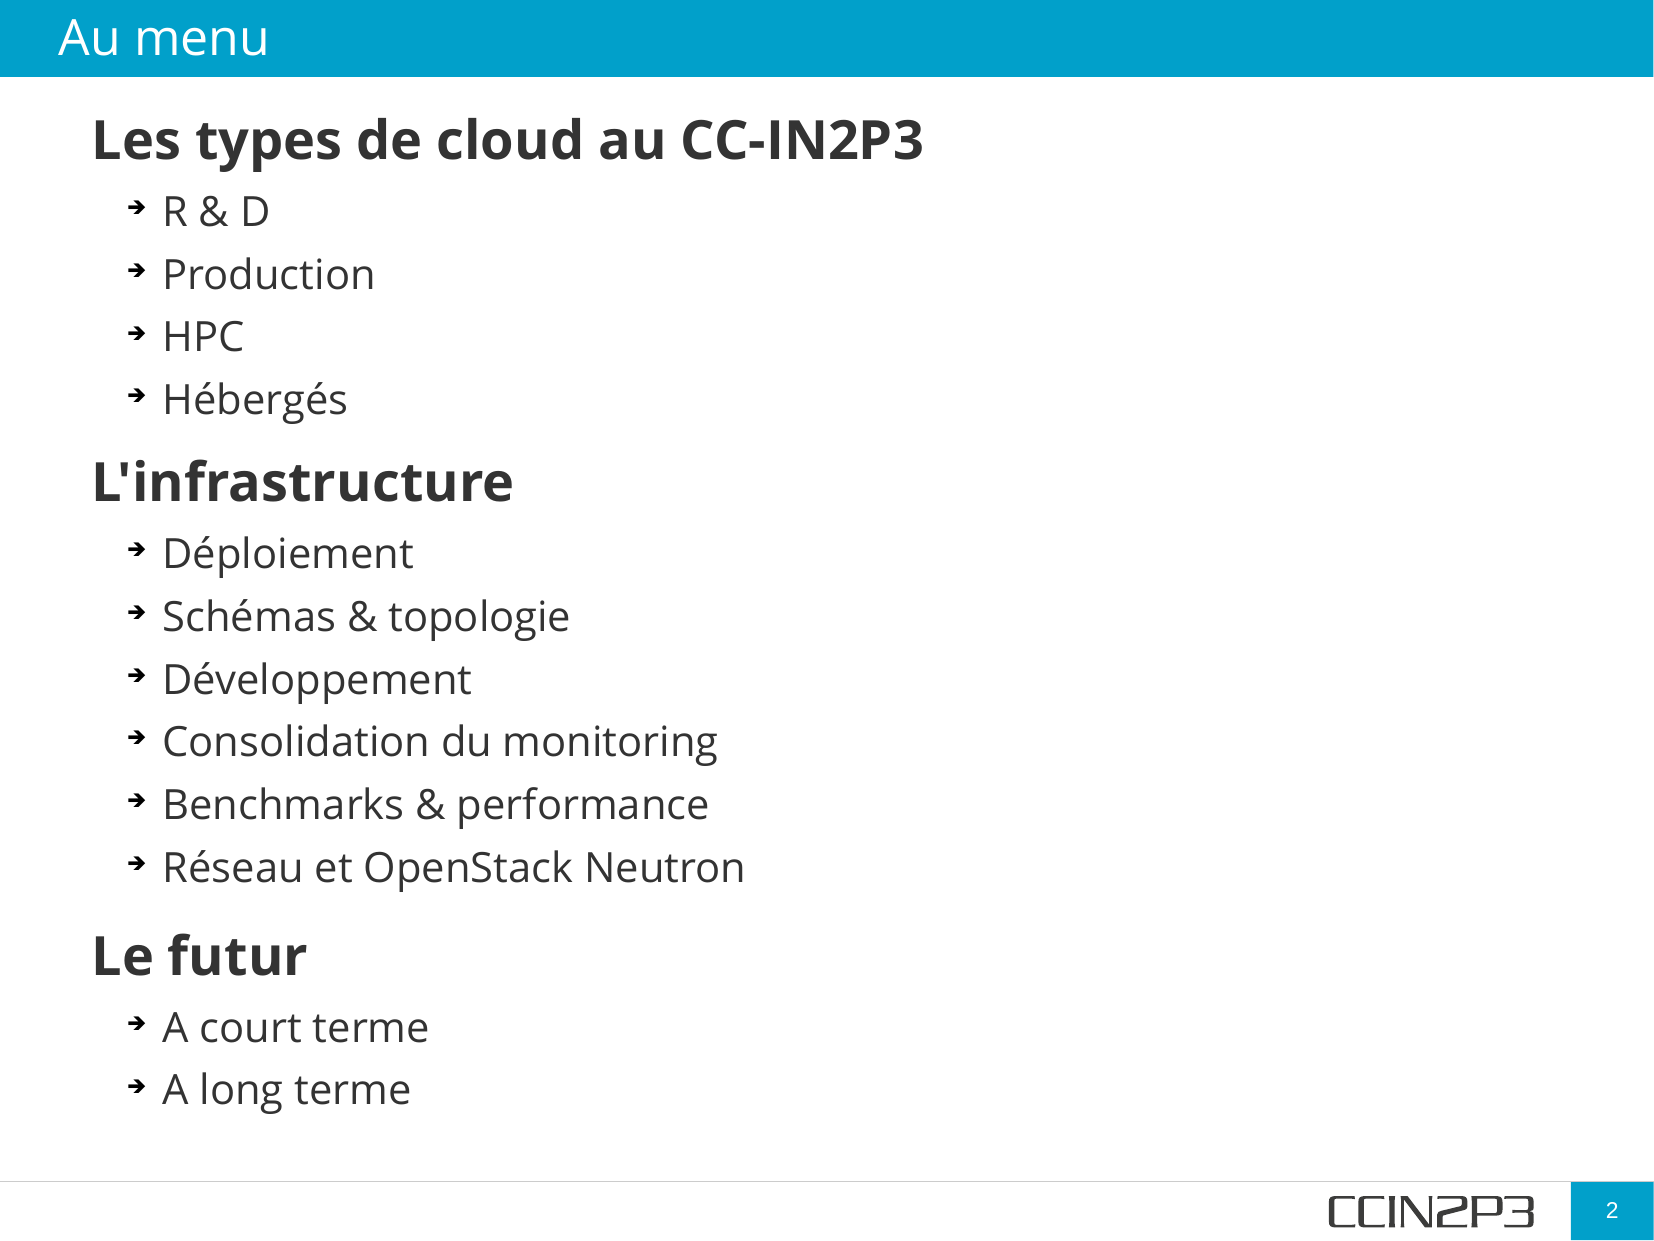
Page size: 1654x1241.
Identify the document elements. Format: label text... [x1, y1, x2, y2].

text_box Les types de cloud au CC-IN2P3 R & D Production HPC Hébergés L'infrastructure Déploiement Schémas & topologie Développement Consolidation du monitoring Benchmarks & performance Réseau et OpenStack Neutron Le futur A court terme A long terme [76, 94, 1536, 1170]
title Au menu [0, 0, 1654, 77]
